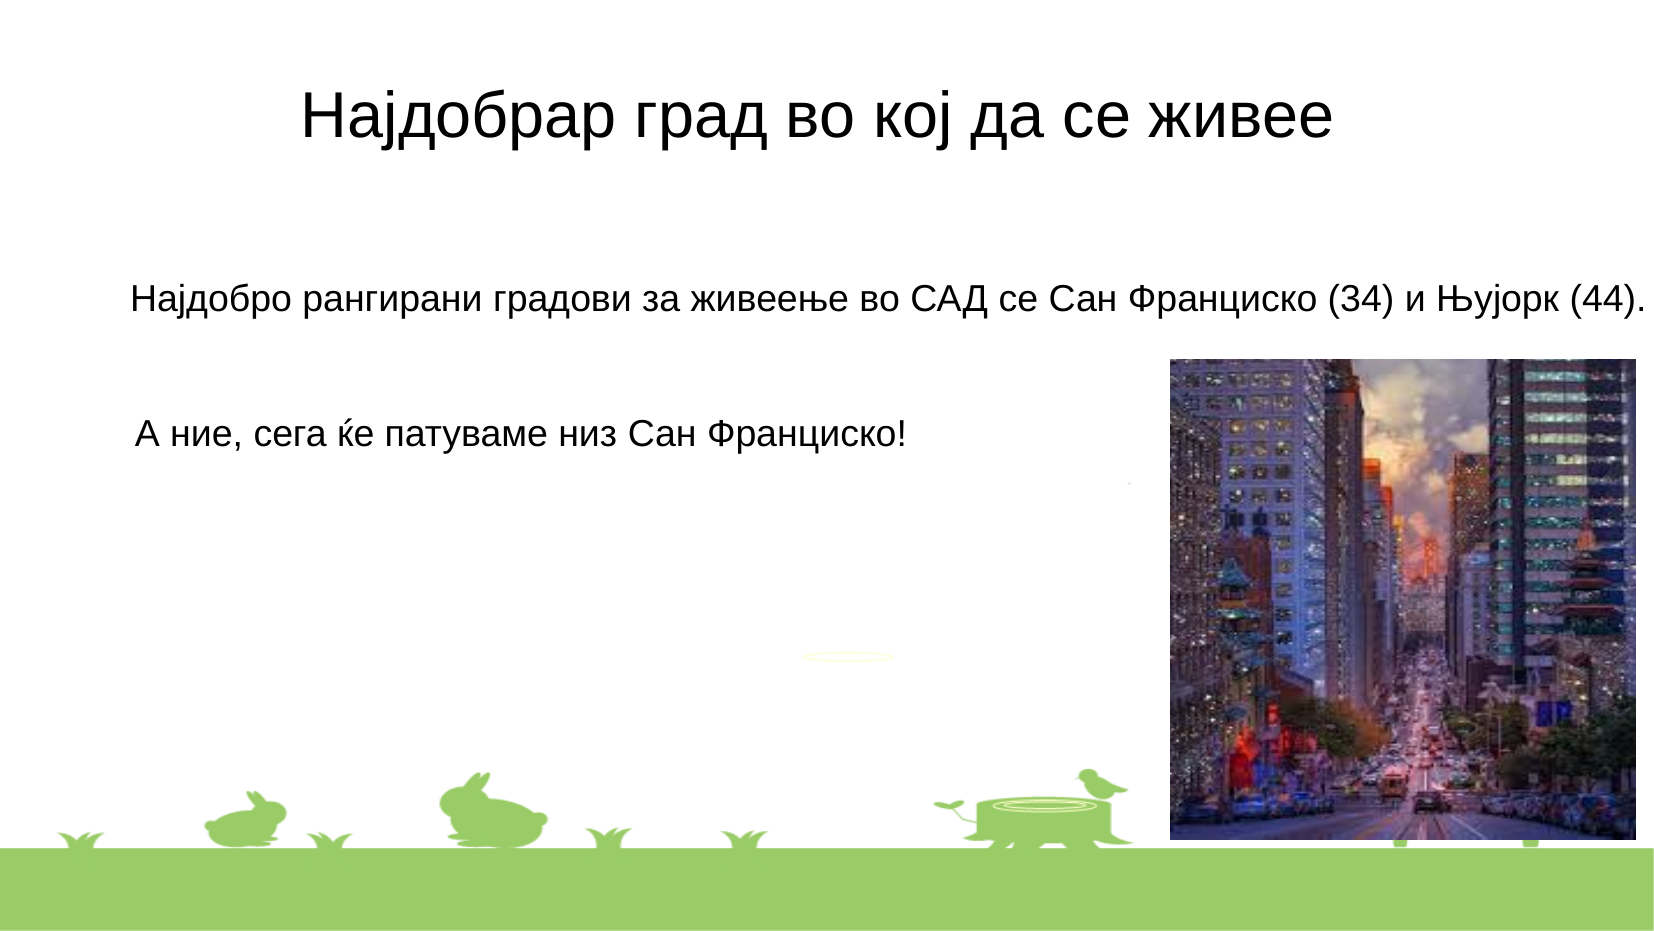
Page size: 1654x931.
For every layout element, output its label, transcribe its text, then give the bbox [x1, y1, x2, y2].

text_box Најдобро рангирани градови за живеење во САД се Сан Франциско (34) и Њујорк (44). [105, 270, 1654, 327]
title Најдобрар град во кој да се живее [82, 37, 1571, 193]
text_box А ние, сега ќе патуваме низ Сан Франциско! [120, 405, 923, 462]
picture [0, 0, 1654, 931]
